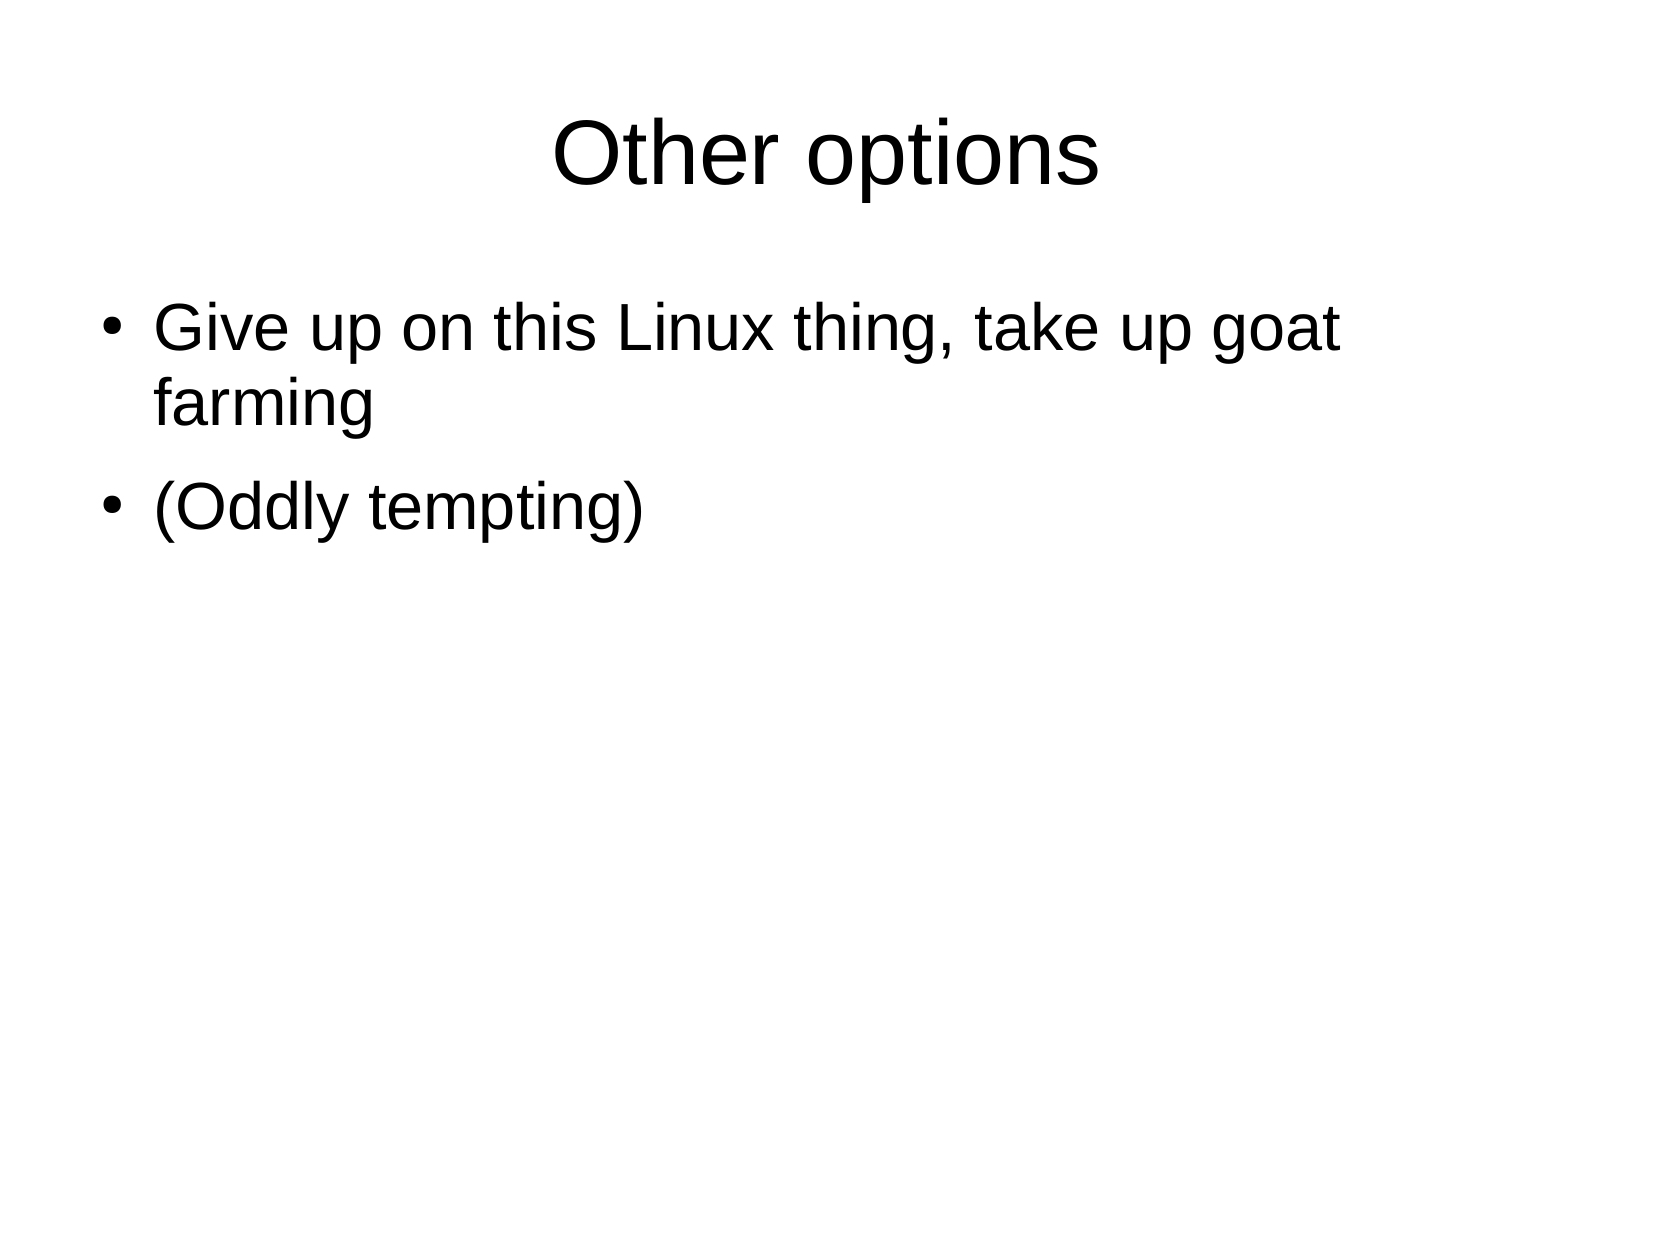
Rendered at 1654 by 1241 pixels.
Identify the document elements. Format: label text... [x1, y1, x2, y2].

title Other options [82, 49, 1571, 257]
list Give up on this Linux thing, take up goat farming (Oddly tempting) [82, 290, 1538, 1010]
